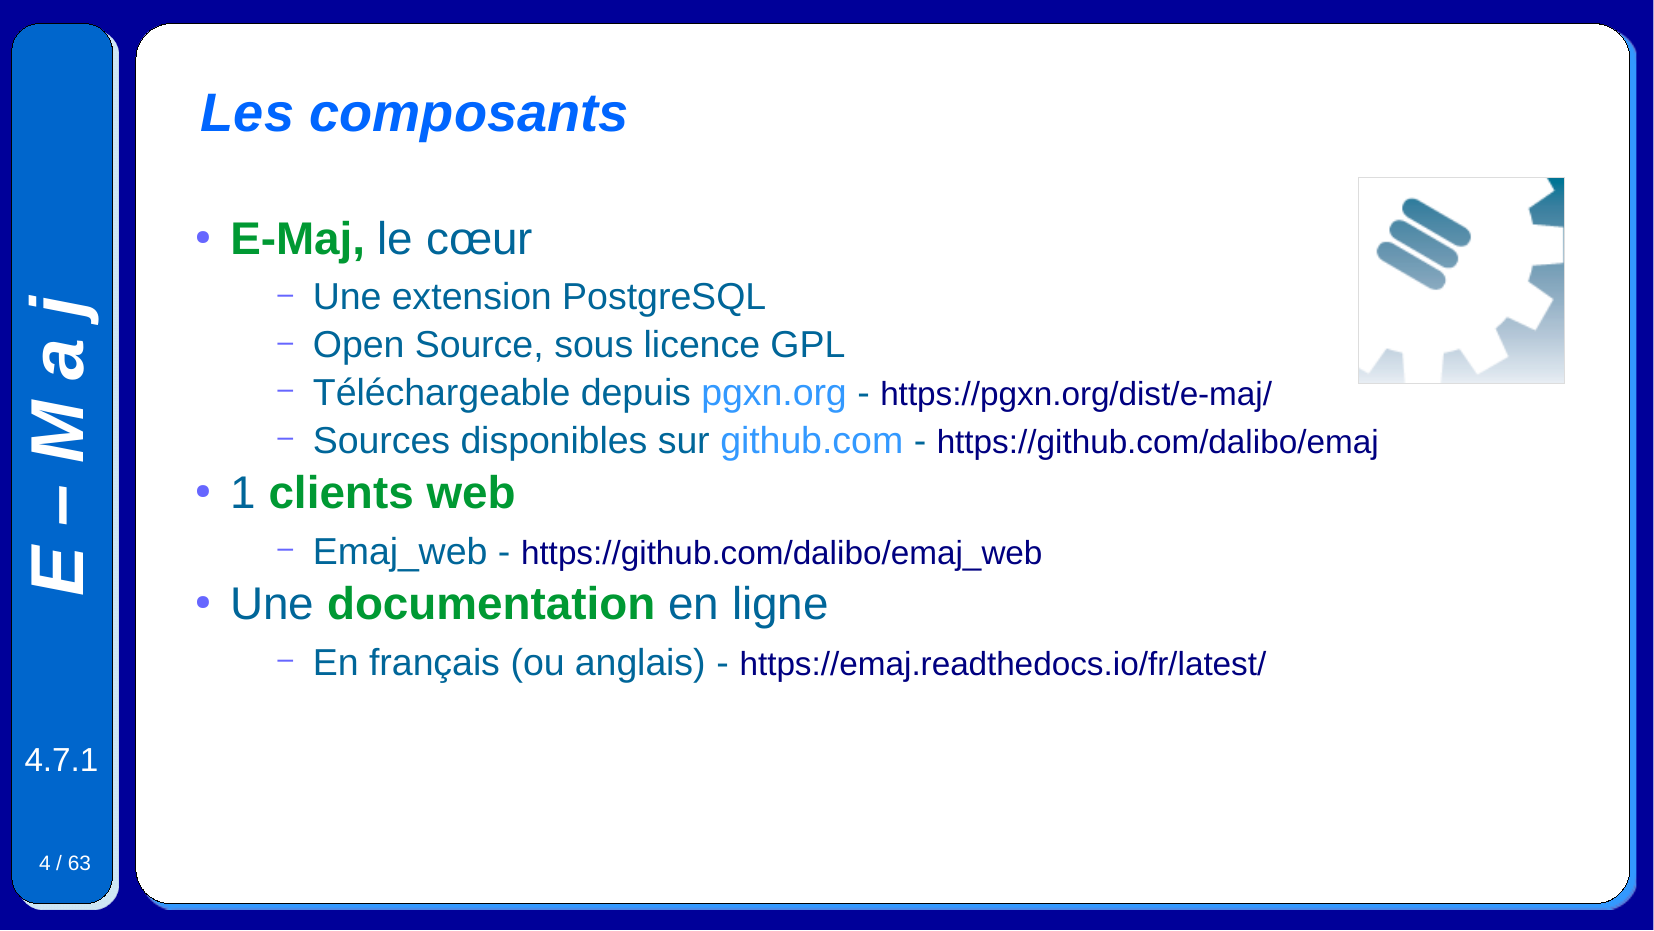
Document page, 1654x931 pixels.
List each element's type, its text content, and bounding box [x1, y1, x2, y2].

title Les composants [200, 34, 1575, 191]
list E-Maj, le cœur Une extension PostgreSQL Open Source, sous licence GPL Téléchargeable depuis pgxn.org - https://pgxn.org/dist/e-maj/ Sources disponibles sur github.com - https://github.com/dalibo/emaj 1 clients web Emaj_web - https://github.com/dalibo/emaj_web Une documentation en ligne En français (ou anglais) - https://emaj.readthedocs.io/fr/latest/ [177, 212, 1587, 804]
picture [1358, 177, 1565, 384]
